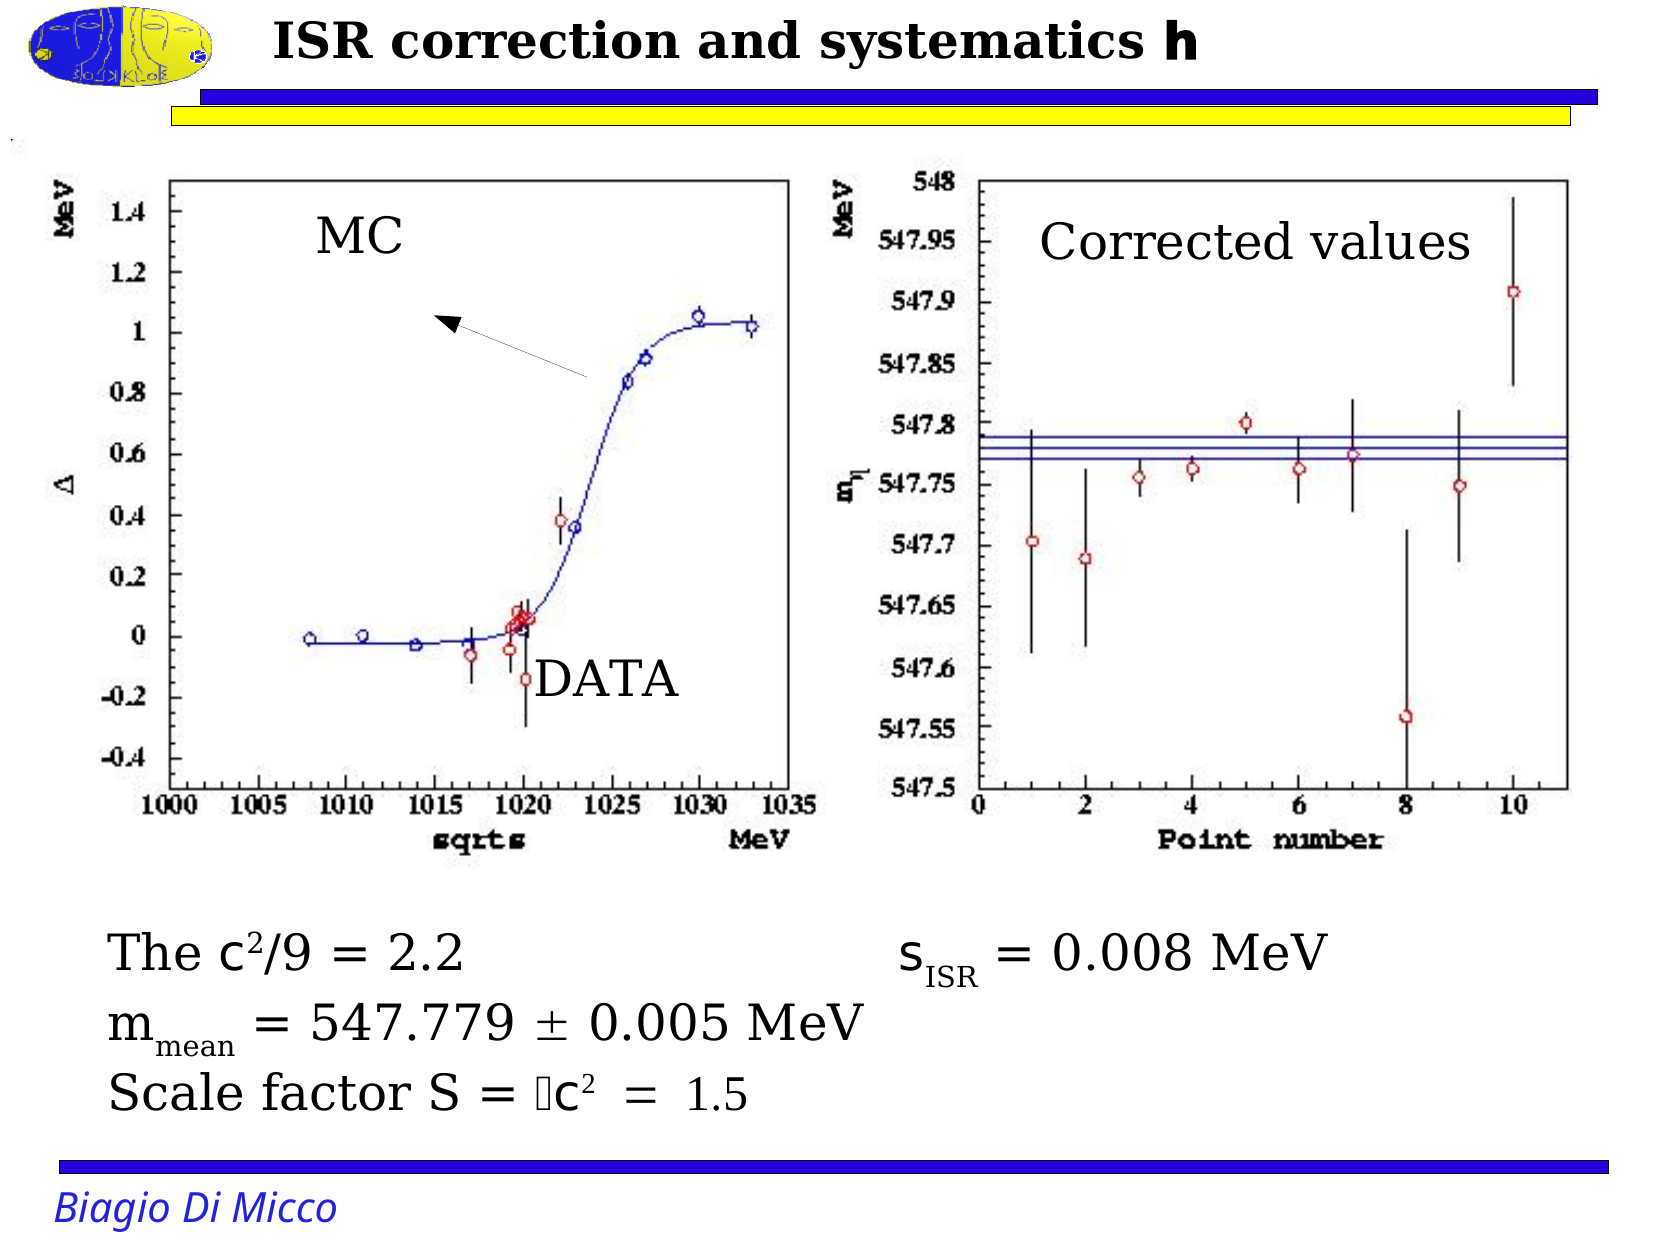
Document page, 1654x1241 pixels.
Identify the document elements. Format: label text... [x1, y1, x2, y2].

text_box MC [315, 207, 518, 266]
text_box Corrected values [1039, 212, 1533, 272]
picture [20, 2, 220, 89]
text_box The c2/9 = 2.2 sISR = 0.008 MeV mmean = 547.779  0.005 MeV Scale factor S = c2 = 1.5 [107, 924, 1377, 1130]
text_box DATA [533, 650, 736, 709]
text_box [1085, 0, 1638, 76]
picture [11, 139, 1619, 882]
text_box ISR correction and systematics h [272, 11, 1207, 75]
